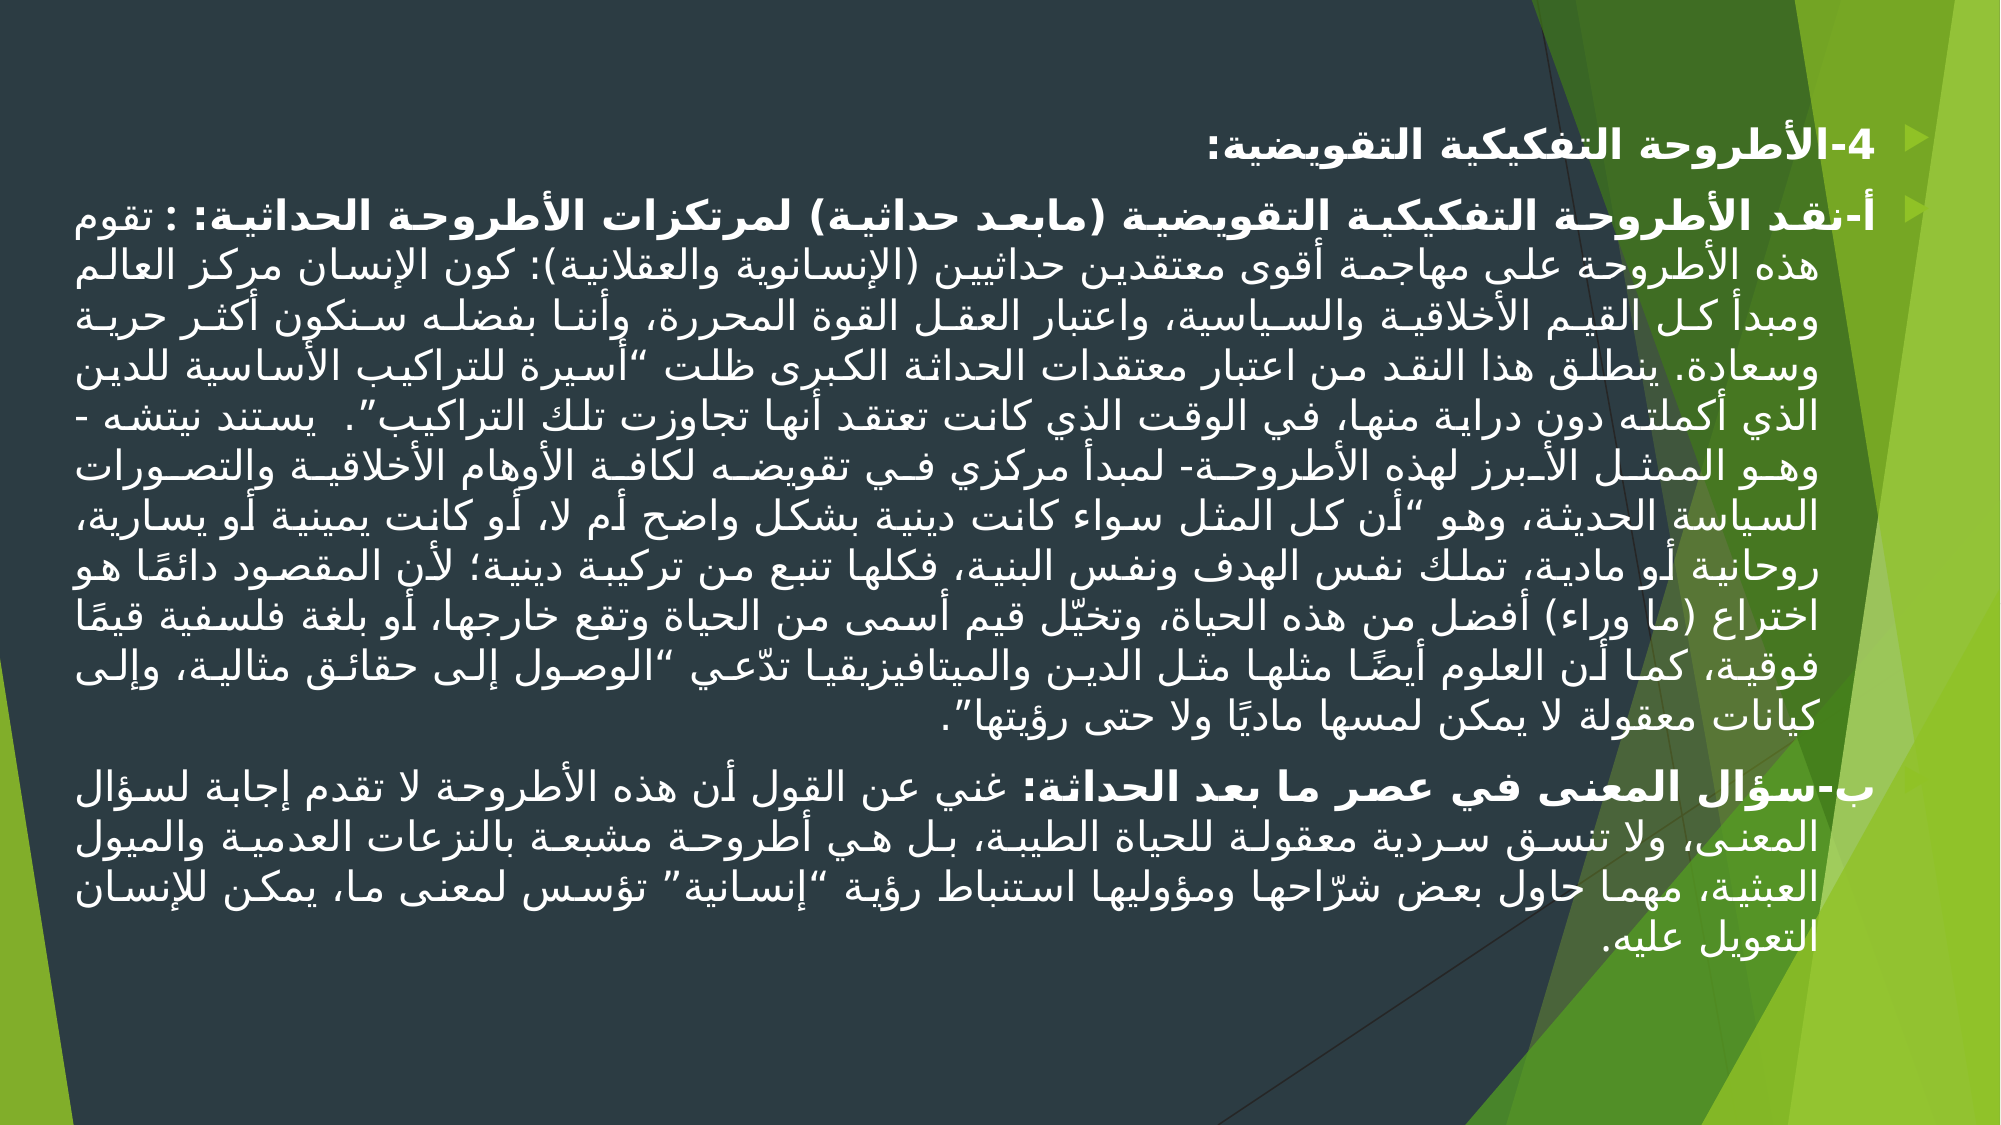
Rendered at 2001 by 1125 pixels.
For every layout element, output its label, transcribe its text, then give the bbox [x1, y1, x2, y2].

list 4-الأطروحة التفكيكية التقويضية: أ-نقد الأطروحة التفكيكية التقويضية (مابعد حداثية) لمرتكزات الأطروحة الحداثية: : تقوم هذه الأطروحة على مهاجمة أقوى معتقدين حداثيين (الإنسانوية والعقلانية): كون الإنسان مركز العالم ومبدأ كل القيم الأخلاقية والسياسية، واعتبار العقل القوة المحررة، وأننا بفضله سنكون أكثر حرية وسعادة. ينطلق هذا النقد من اعتبار معتقدات الحداثة الكبرى ظلت “أسيرة للتراكيب الأساسية للدين الذي أكملته دون دراية منها، في الوقت الذي كانت تعتقد أنها تجاوزت تلك التراكيب”. يستند نيتشه -وهو الممثل الأبرز لهذه الأطروحة- لمبدأ مركزي في تقويضه لكافة الأوهام الأخلاقية والتصورات السياسة الحديثة، وهو “أن كل المثل سواء كانت دينية بشكل واضح أم لا، أو كانت يمينية أو يسارية، روحانية أو مادية، تملك نفس الهدف ونفس البنية، فكلها تنبع من تركيبة دينية؛ لأن المقصود دائمًا هو اختراع (ما وراء) أفضل من هذه الحياة، وتخيّل قيم أسمى من الحياة وتقع خارجها، أو بلغة فلسفية قيمًا فوقية، كما أن العلوم أيضًا مثلها مثل الدين والميتافيزيقيا تدّعي “الوصول إلى حقائق مثالية، وإلى كيانات معقولة لا يمكن لمسها ماديًا ولا حتى رؤيتها”. ب-سؤال المعنى في عصر ما بعد الحداثة: غني عن القول أن هذه الأطروحة لا تقدم إجابة لسؤال المعنى، ولا تنسق سردية معقولة للحياة الطيبة، بل هي أطروحة مشبعة بالنزعات العدمية والميول العبثية، مهما حاول بعض شرّاحها ومؤوليها استنباط رؤية “إنسانية” تؤسس لمعنى ما، يمكن للإنسان التعويل عليه. [59, 109, 1948, 1072]
